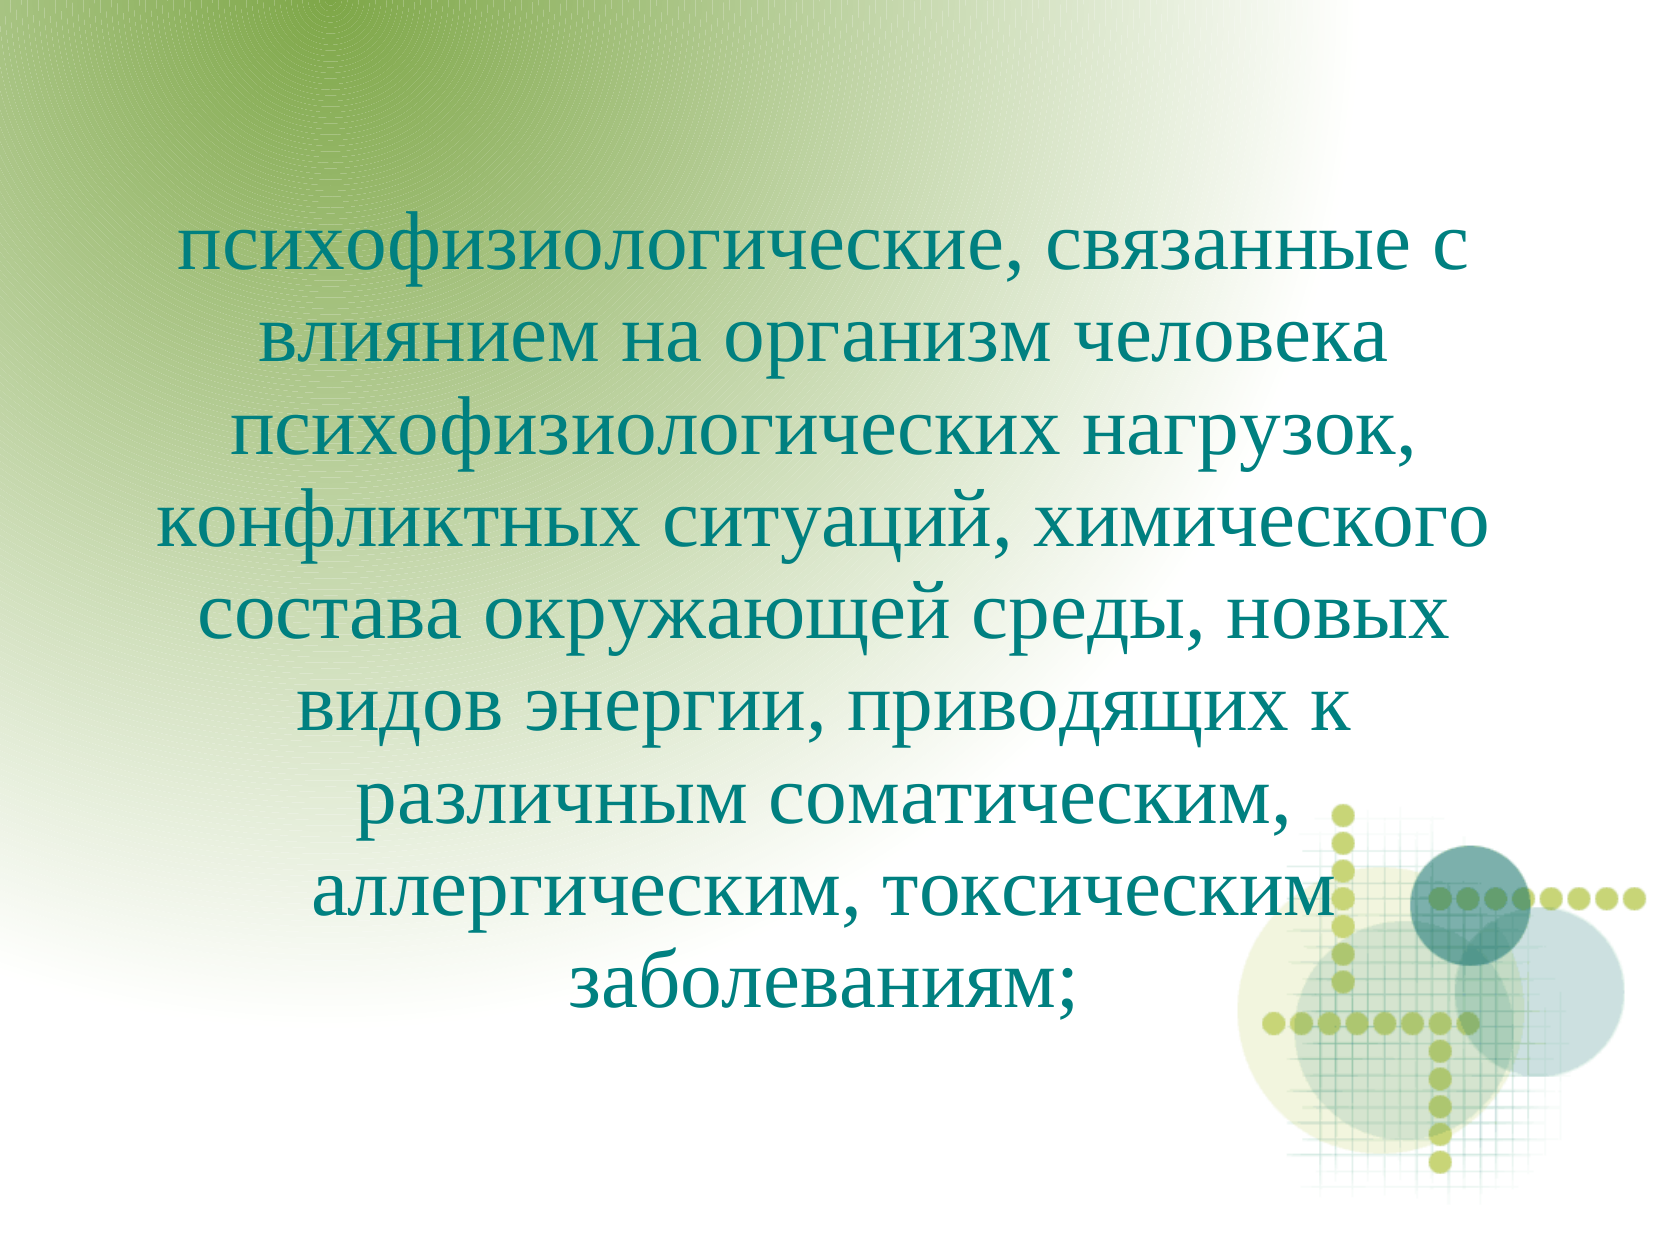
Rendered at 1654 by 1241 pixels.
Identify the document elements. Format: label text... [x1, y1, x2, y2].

picture [1224, 792, 1654, 1211]
subtitle психофизиологические, связанные с влиянием на организм человека психофизиологических нагрузок, конфликтных ситуаций, химического состава окружающей среды, новых видов энергии, приводящих к различным соматическим, аллергическим, токсическим заболеваниям; [118, 99, 1531, 1123]
